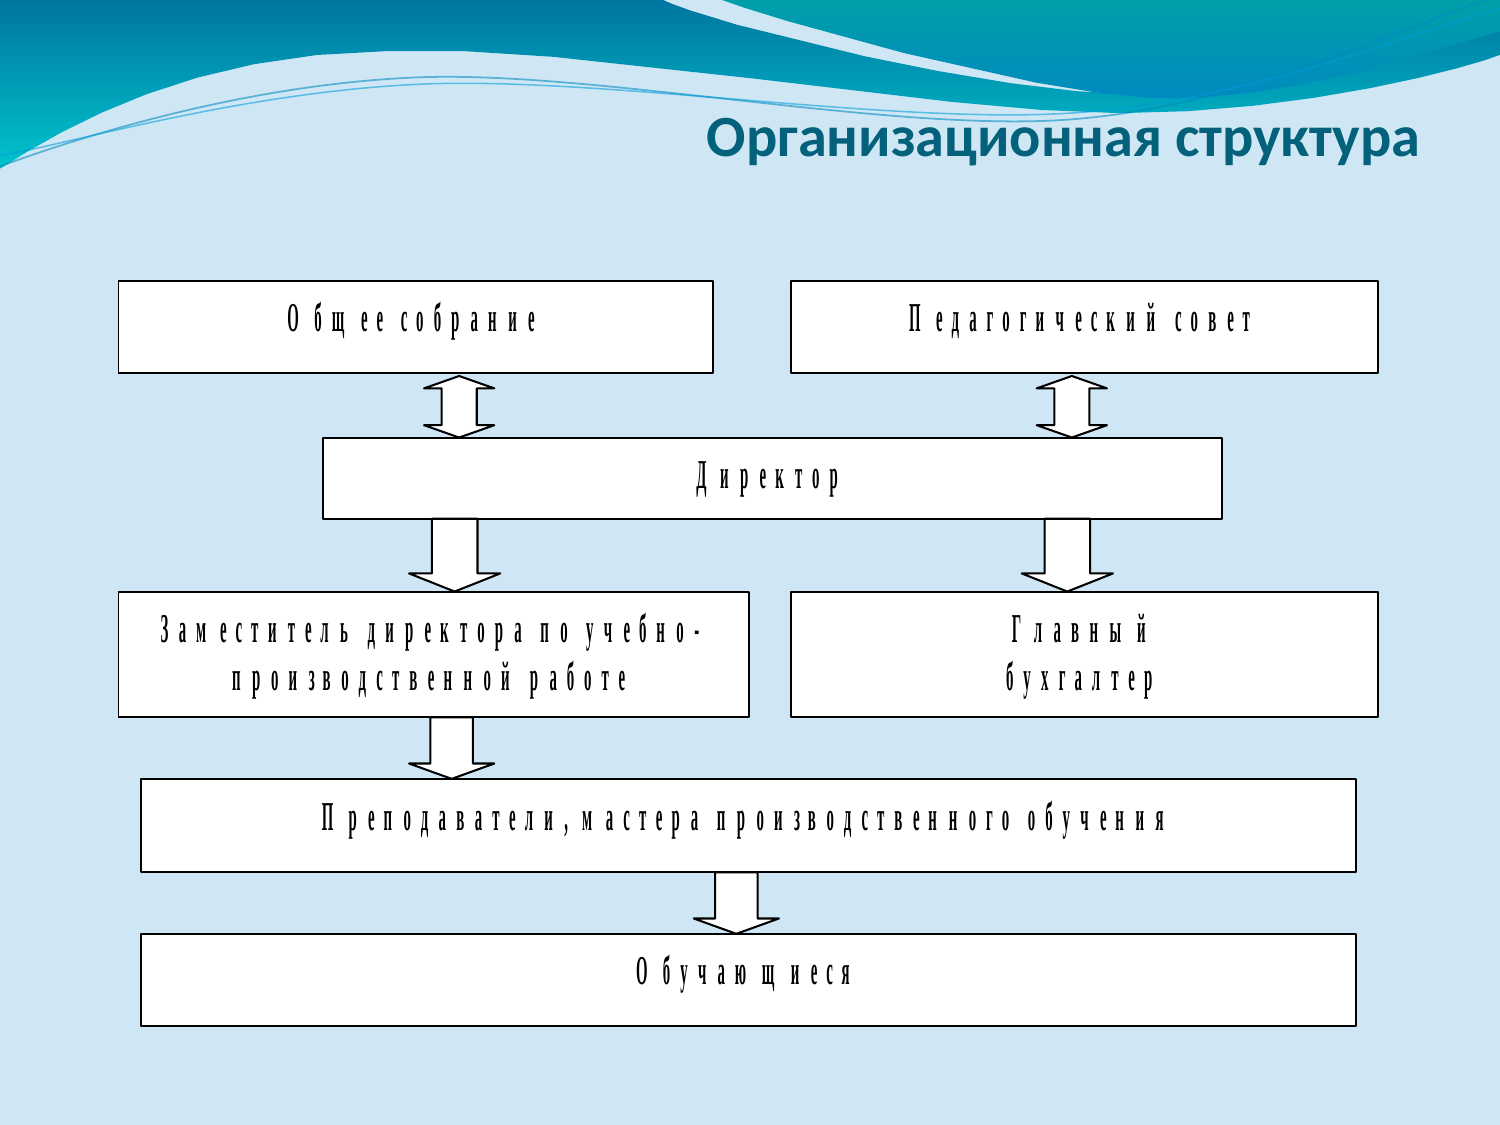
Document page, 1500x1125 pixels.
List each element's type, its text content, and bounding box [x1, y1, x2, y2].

title Организационная структура [70, 48, 1421, 236]
picture [118, 212, 1394, 1028]
